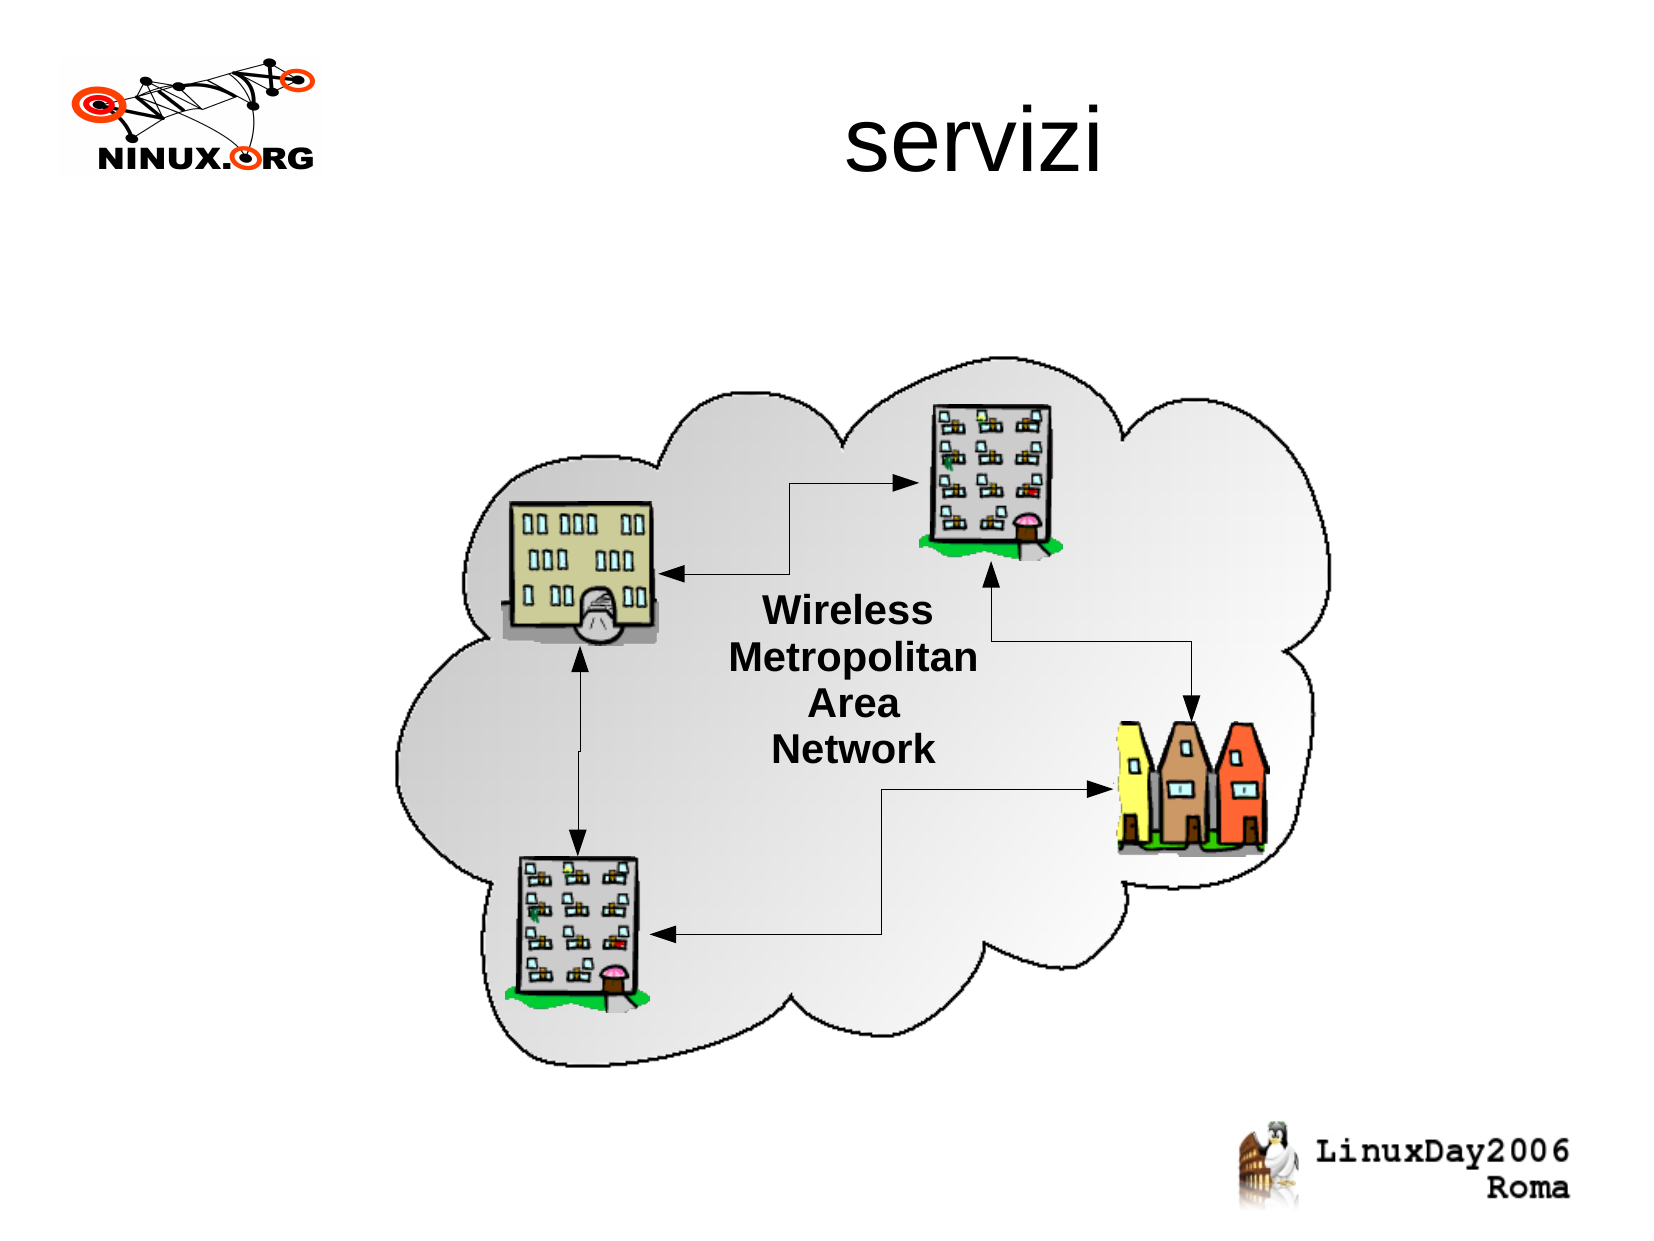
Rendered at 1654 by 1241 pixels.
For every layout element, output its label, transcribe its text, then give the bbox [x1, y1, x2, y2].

picture [1234, 1121, 1589, 1211]
picture [319, 350, 1388, 1093]
title servizi [383, 43, 1565, 237]
picture [59, 58, 323, 178]
